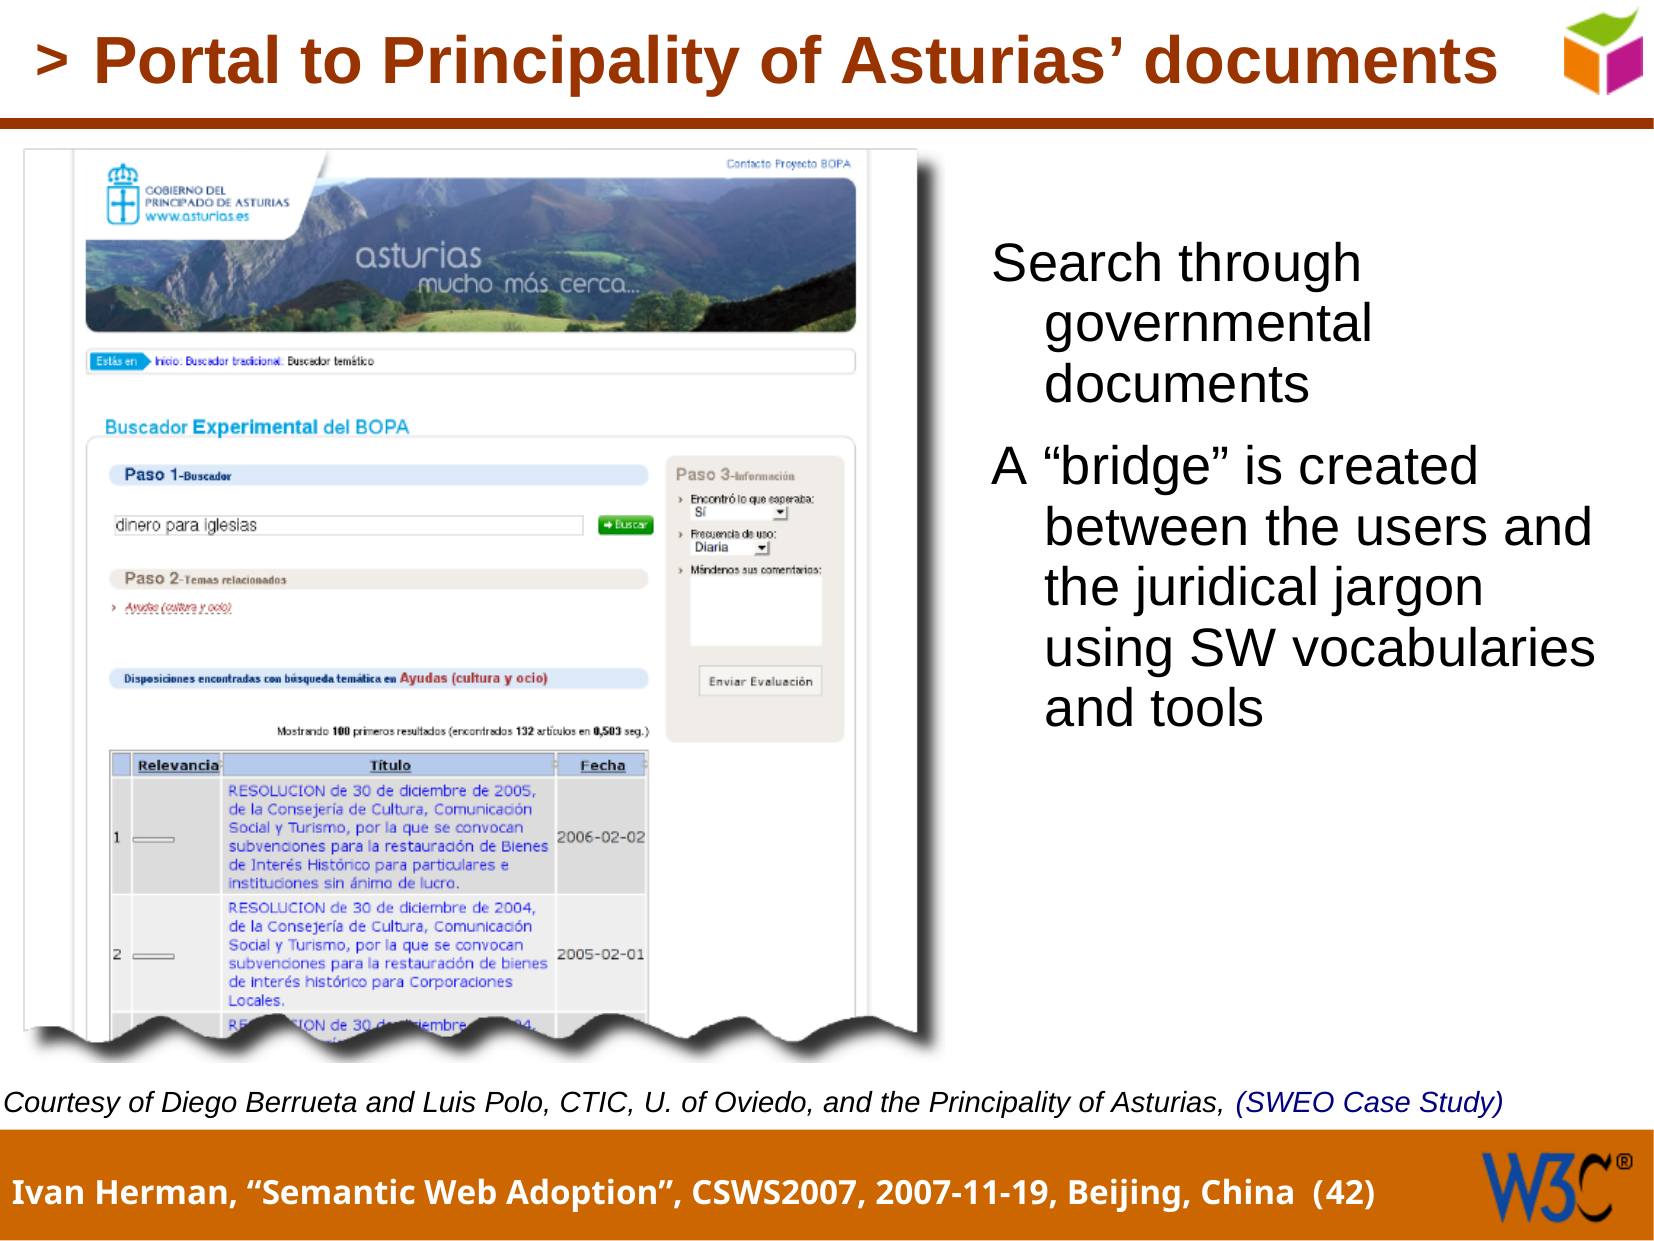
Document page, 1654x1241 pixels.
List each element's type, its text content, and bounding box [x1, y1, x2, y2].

picture [1595, 5, 1643, 95]
title Portal to Principality of Asturias’ documents [93, 0, 1595, 119]
list Search through governmental documents A “bridge” is created between the users and the juridical jargon using SW vocabularies and tools [974, 232, 1625, 739]
picture [22, 147, 945, 1063]
picture [1477, 1149, 1639, 1228]
text_box Courtesy of Diego Berrueta and Luis Polo, CTIC, U. of Oviedo, and the Principality of Asturias, (SWEO Case Study) [0, 1080, 1520, 1129]
